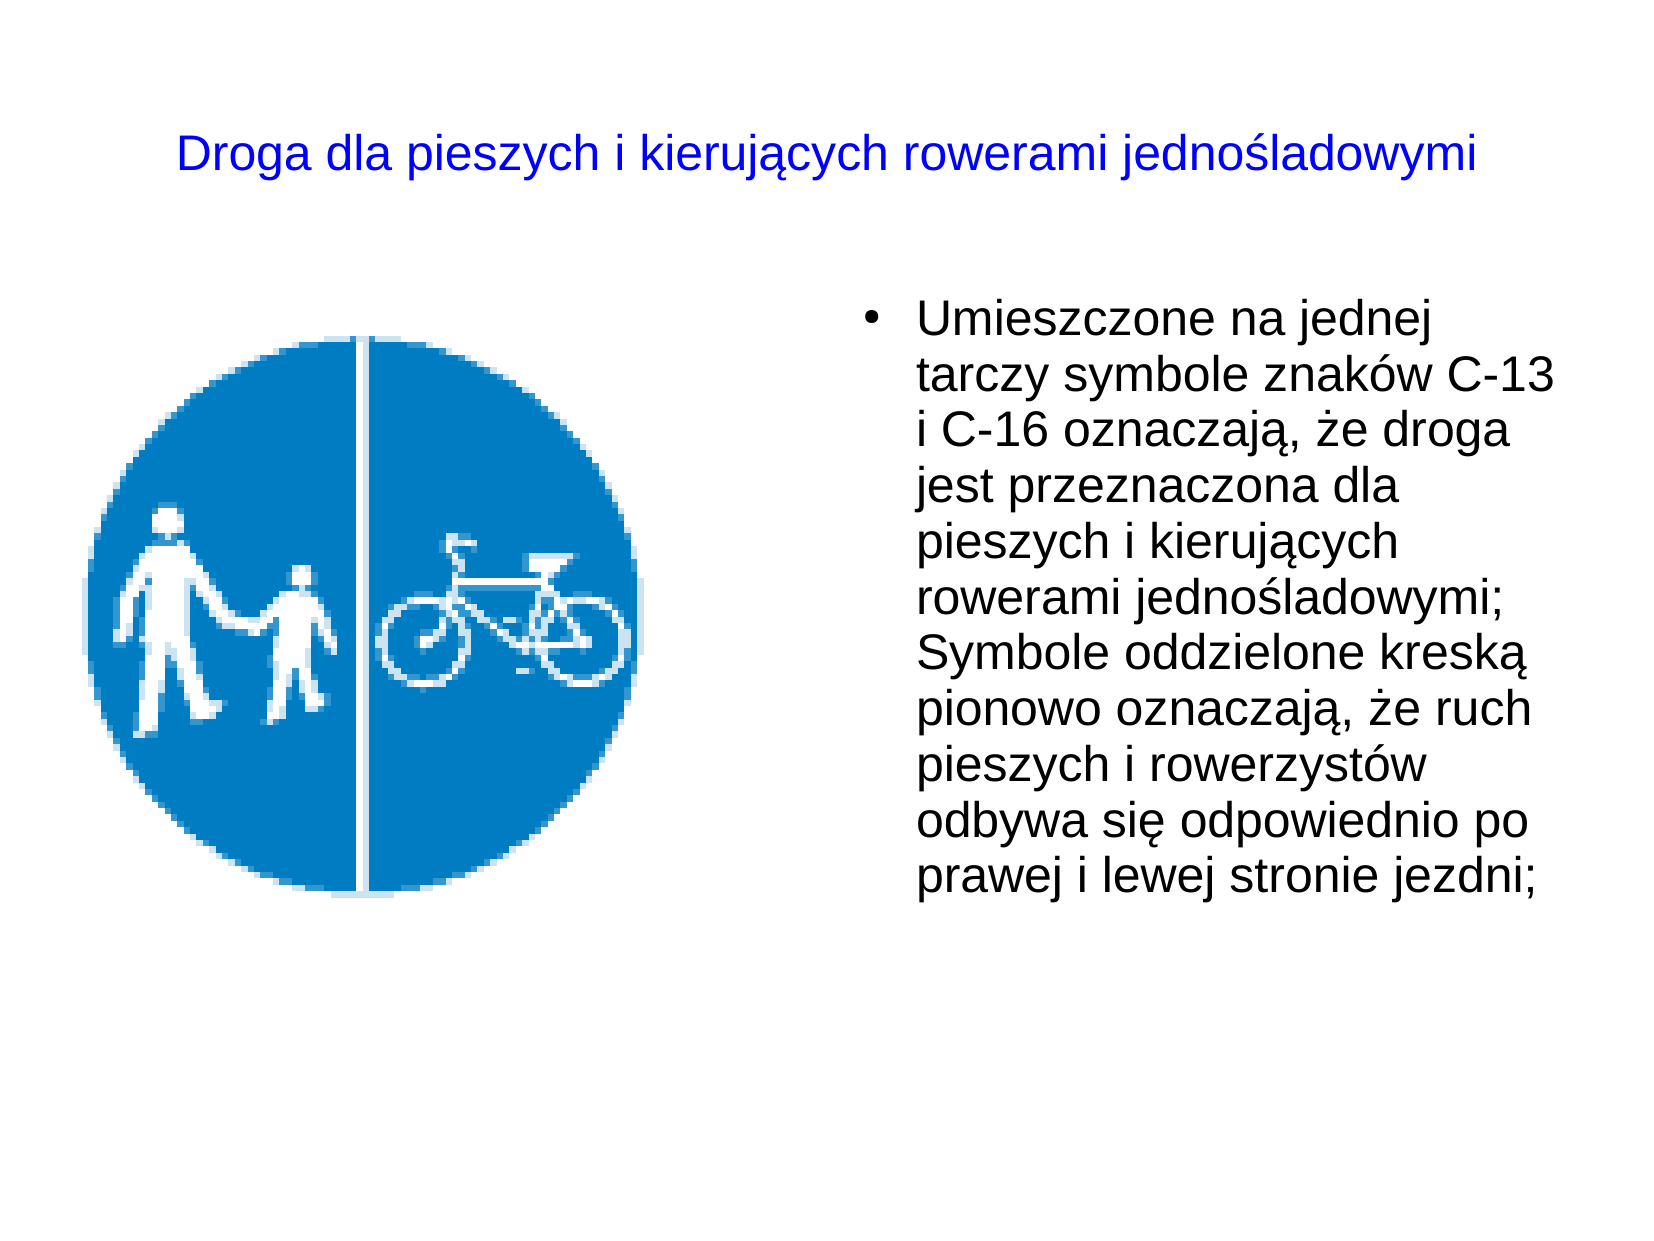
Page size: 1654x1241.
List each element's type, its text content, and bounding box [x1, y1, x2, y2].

list Umieszczone na jednej tarczy symbole znaków C-13 i C-16 oznaczają, że droga jest przeznaczona dla pieszych i kierujących rowerami jednośladowymi; Symbole oddzielone kreską pionowo oznaczają, że ruch pieszych i rowerzystów odbywa się odpowiednio po prawej i lewej stronie jezdni; [845, 290, 1572, 1094]
title Droga dla pieszych i kierujących rowerami jednośladowymi [82, 56, 1571, 250]
picture [82, 336, 644, 898]
